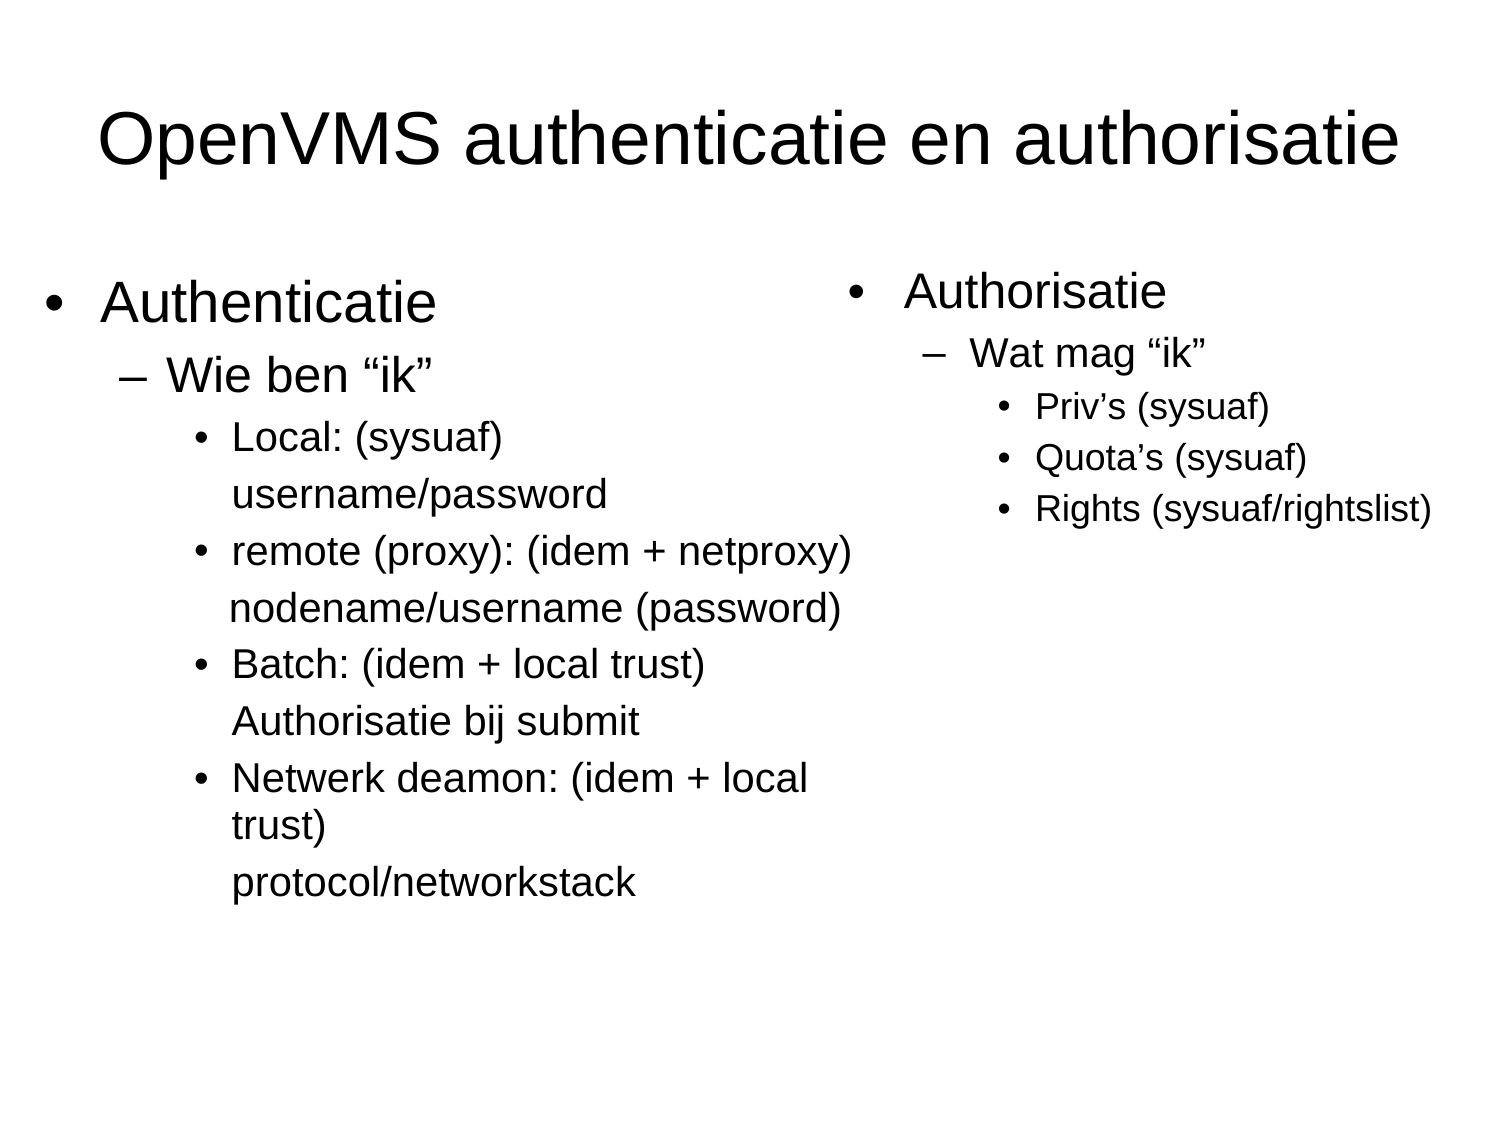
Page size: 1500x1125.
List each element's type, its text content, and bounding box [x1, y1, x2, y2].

list Authorisatie Wat mag “ik” Priv’s (sysuaf) Quota’s (sysuaf) Rights (sysuaf/rightslist) [832, 255, 1477, 998]
title OpenVMS authenticatie en authorisatie [75, 45, 1426, 233]
list Authenticatie Wie ben “ik” Local: (sysuaf) username/password remote (proxy): (idem + netproxy) nodename/username (password) Batch: (idem + local trust) Authorisatie bij submit Netwerk deamon: (idem + local trust) protocol/networkstack [29, 262, 869, 1006]
